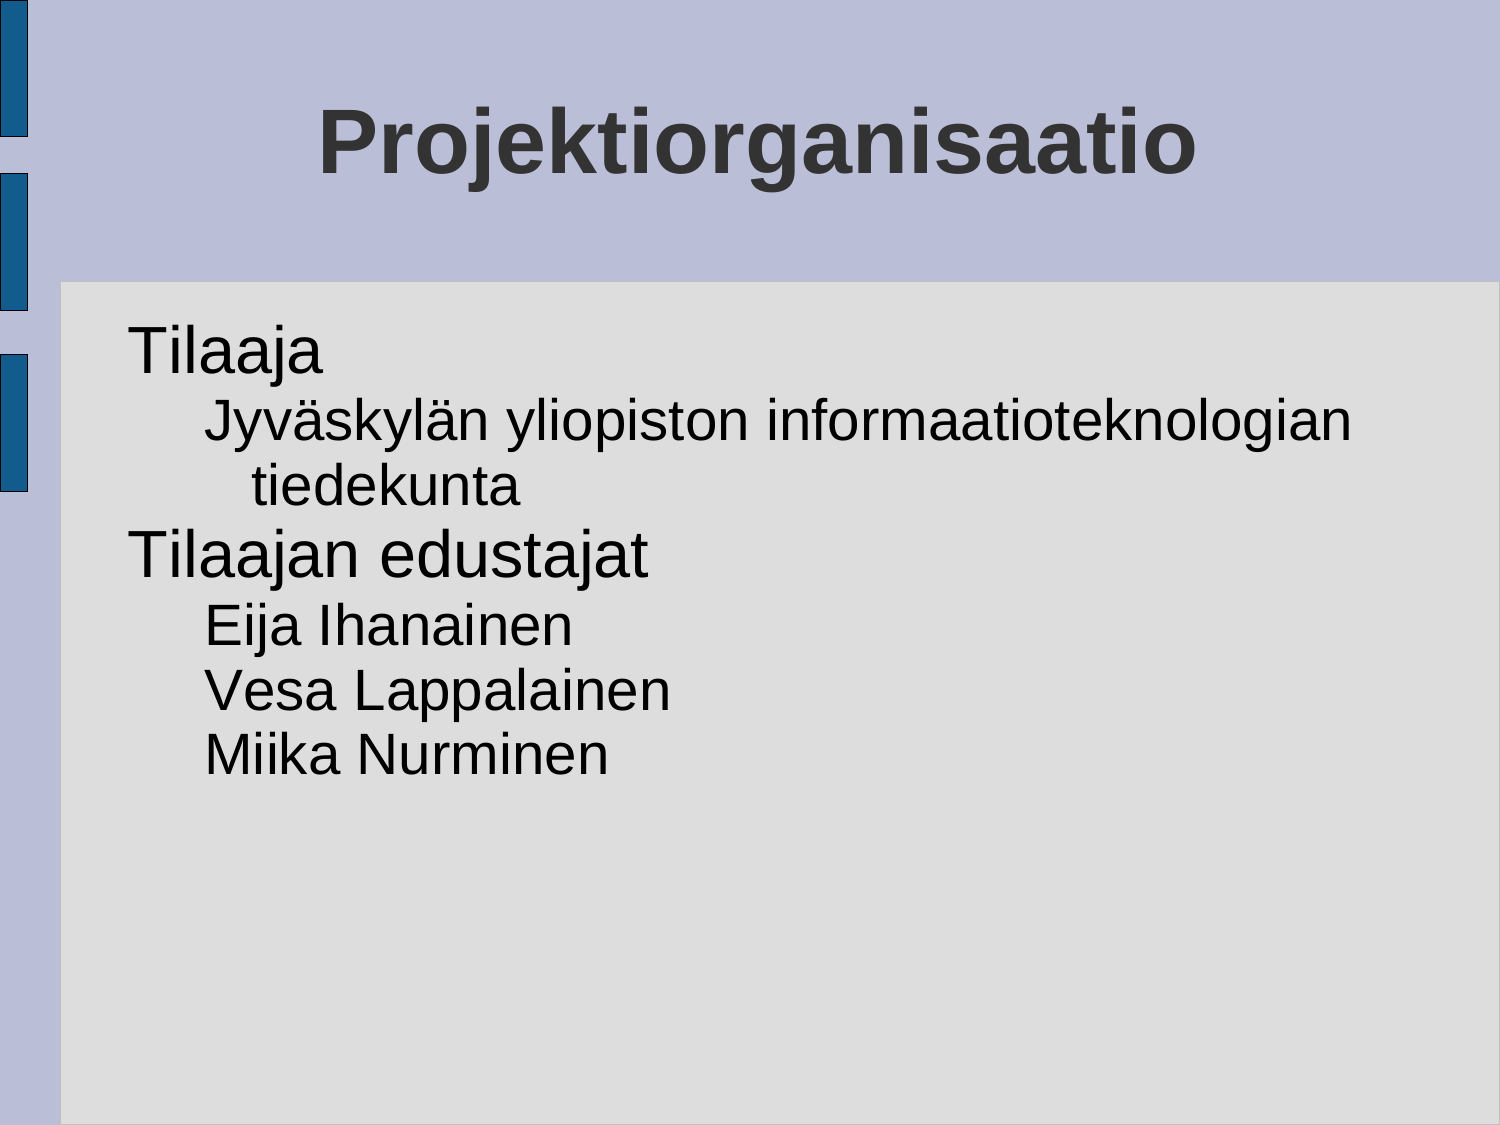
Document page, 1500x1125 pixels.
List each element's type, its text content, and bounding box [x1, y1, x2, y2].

list Tilaaja Jyväskylän yliopiston informaatioteknologian tiedekunta Tilaajan edustajat Eija Ihanainen Vesa Lappalainen Miika Nurminen [110, 312, 1392, 1022]
title Projektiorganisaatio [118, 48, 1400, 237]
